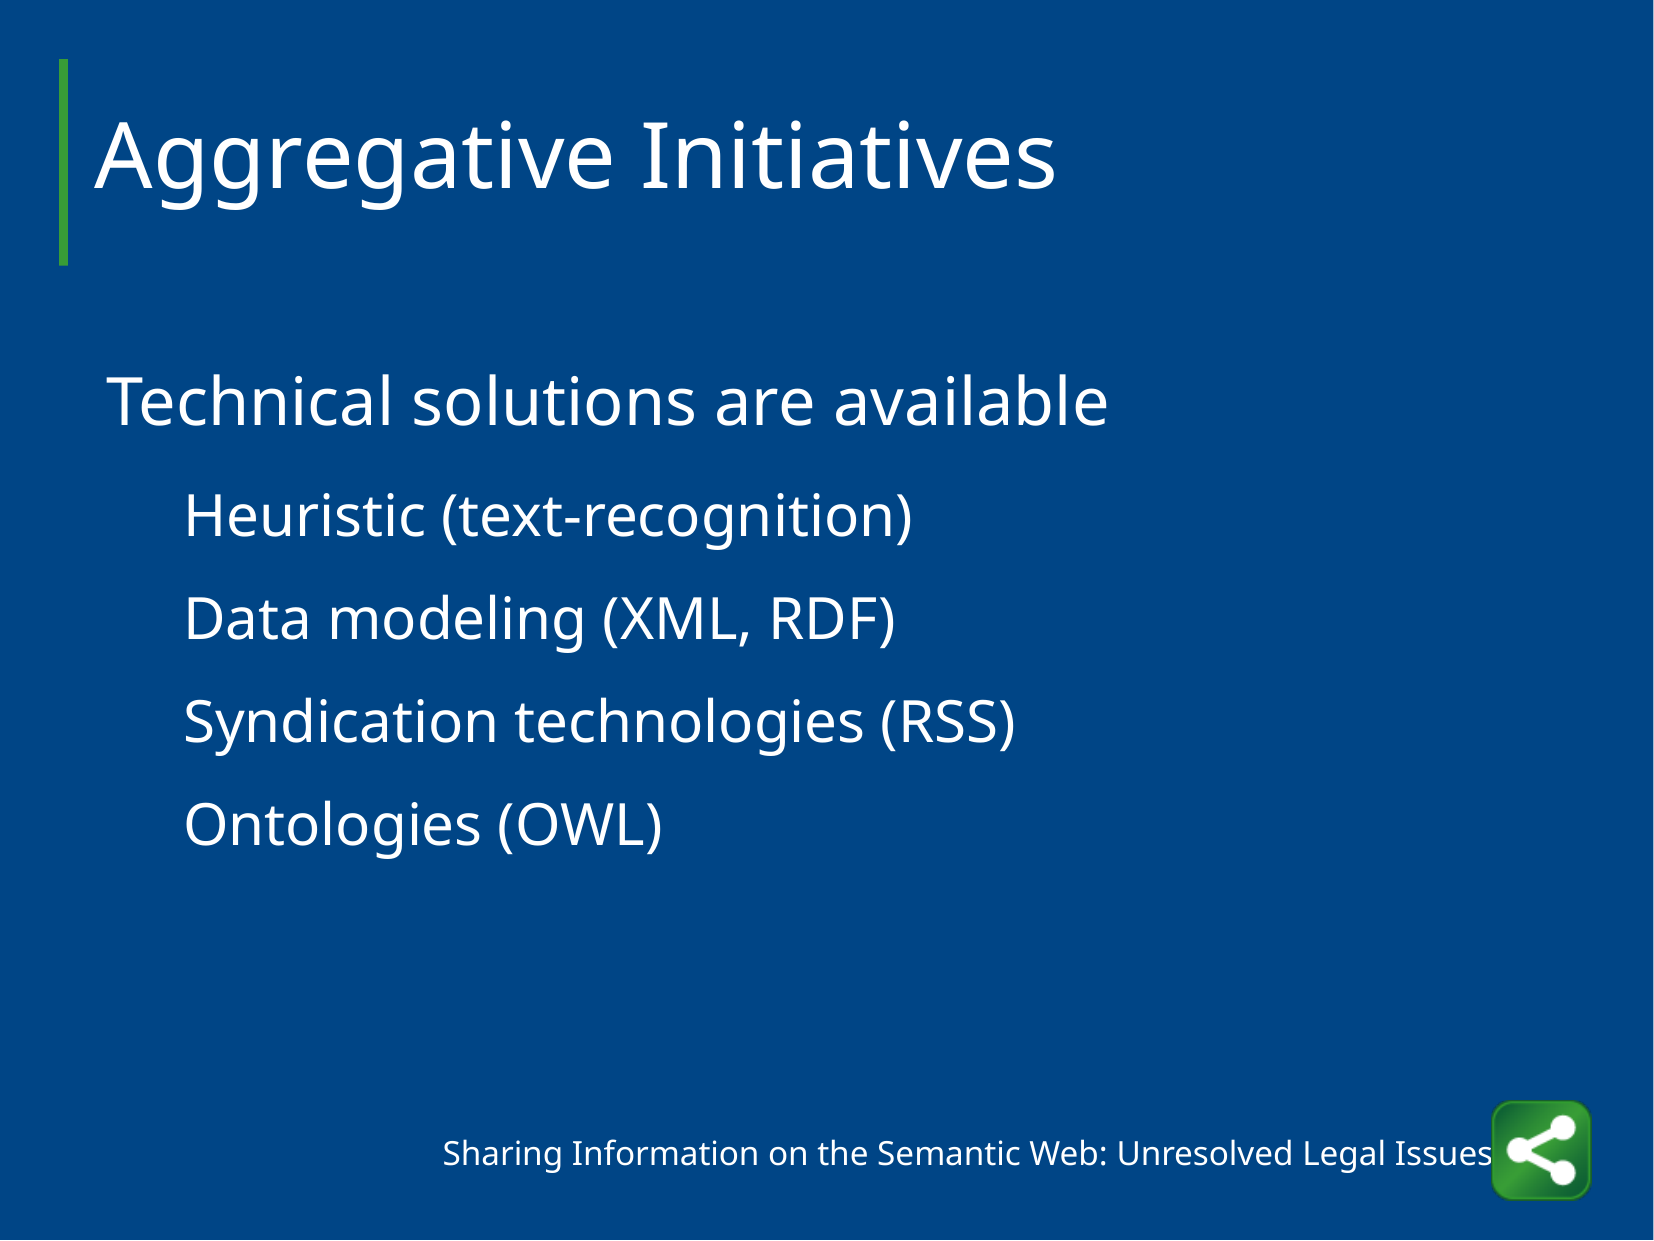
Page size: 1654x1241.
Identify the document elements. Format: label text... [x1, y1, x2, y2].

picture [1491, 1100, 1592, 1201]
list Technical solutions are available Heuristic (text-recognition) Data modeling (XML, RDF) Syndication technologies (RSS) Ontologies (OWL) [88, 354, 1577, 1078]
title Aggregative Initiatives [94, 56, 1577, 250]
